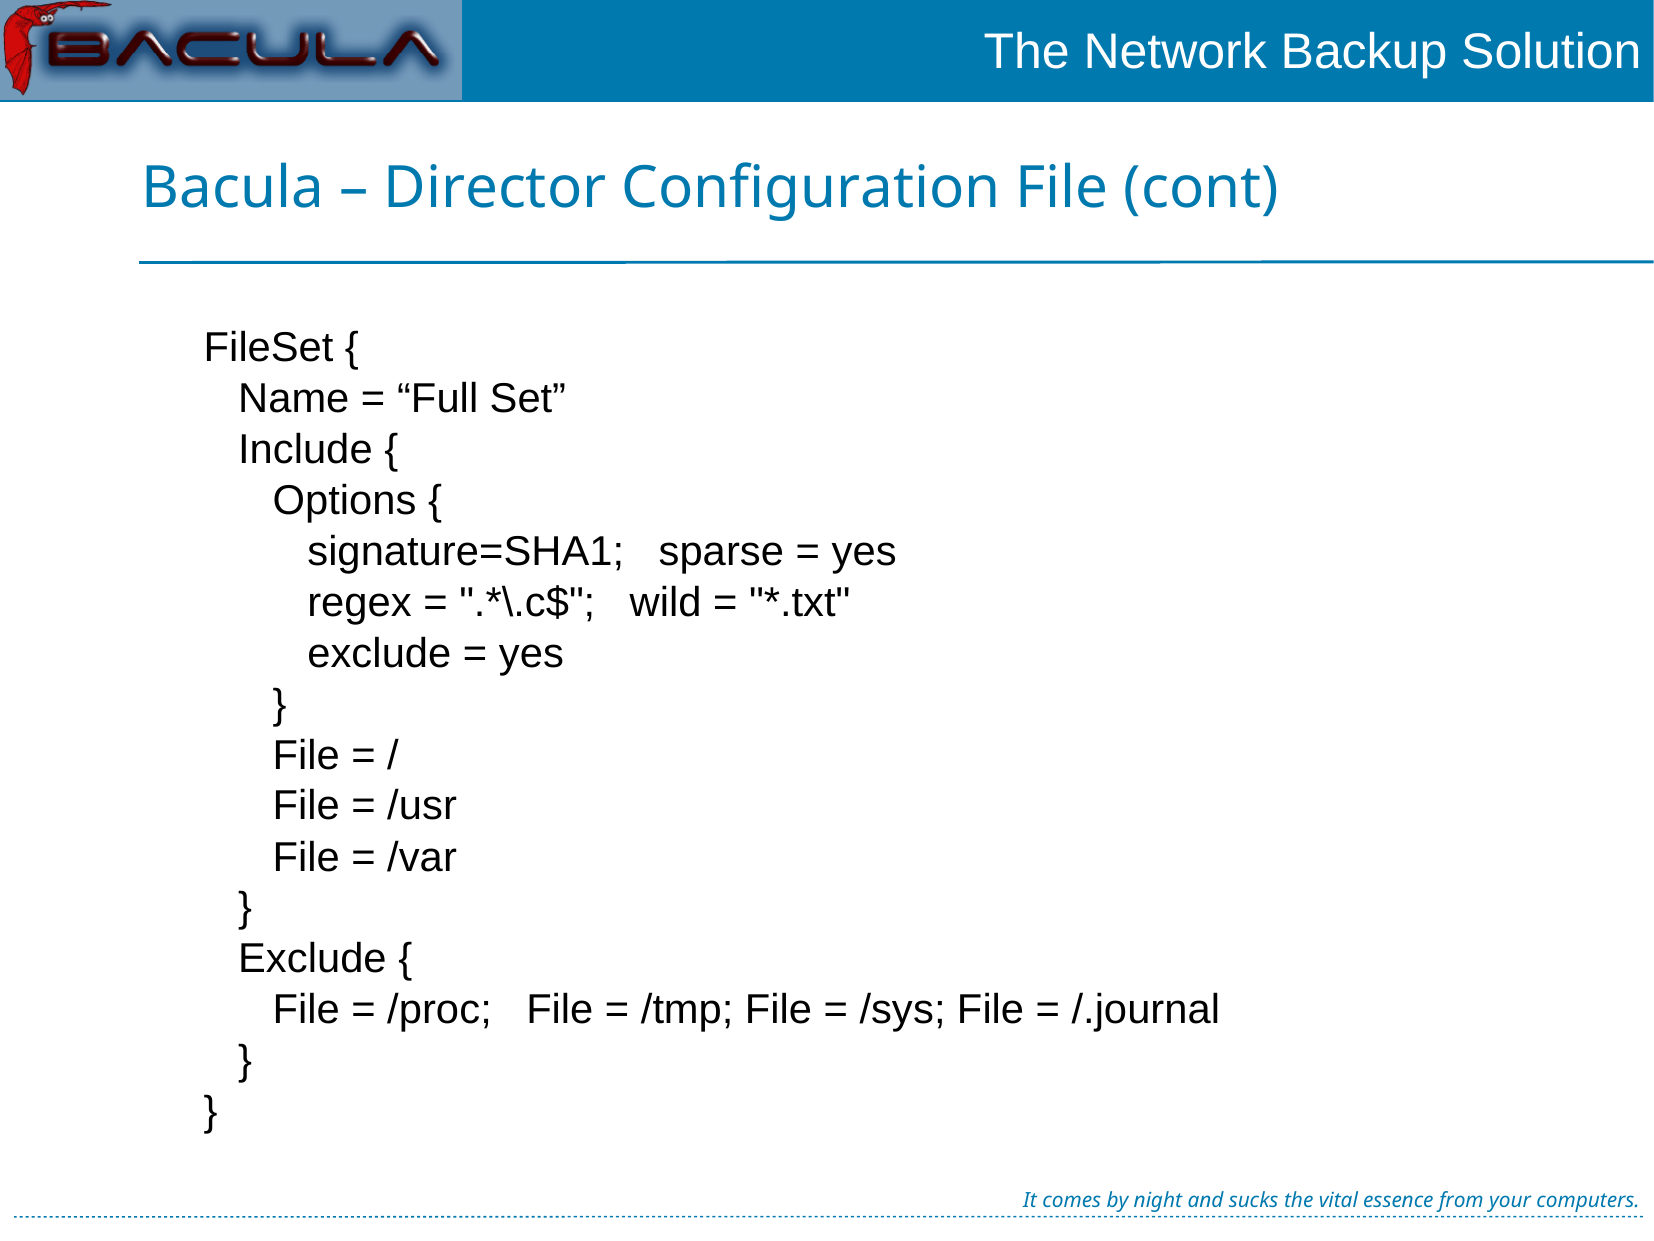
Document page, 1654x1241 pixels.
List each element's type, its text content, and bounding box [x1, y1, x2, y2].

title Bacula – Director Configuration File (cont) [141, 112, 1501, 226]
list FileSet { Name = “Full Set” Include { Options { signature=SHA1; sparse = yes regex = ".*\.c$"; wild = "*.txt" exclude = yes } File = / File = /usr File = /var } Exclude { File = /proc; File = /tmp; File = /sys; File = /.journal } } [144, 323, 1538, 1135]
picture [0, 0, 461, 99]
